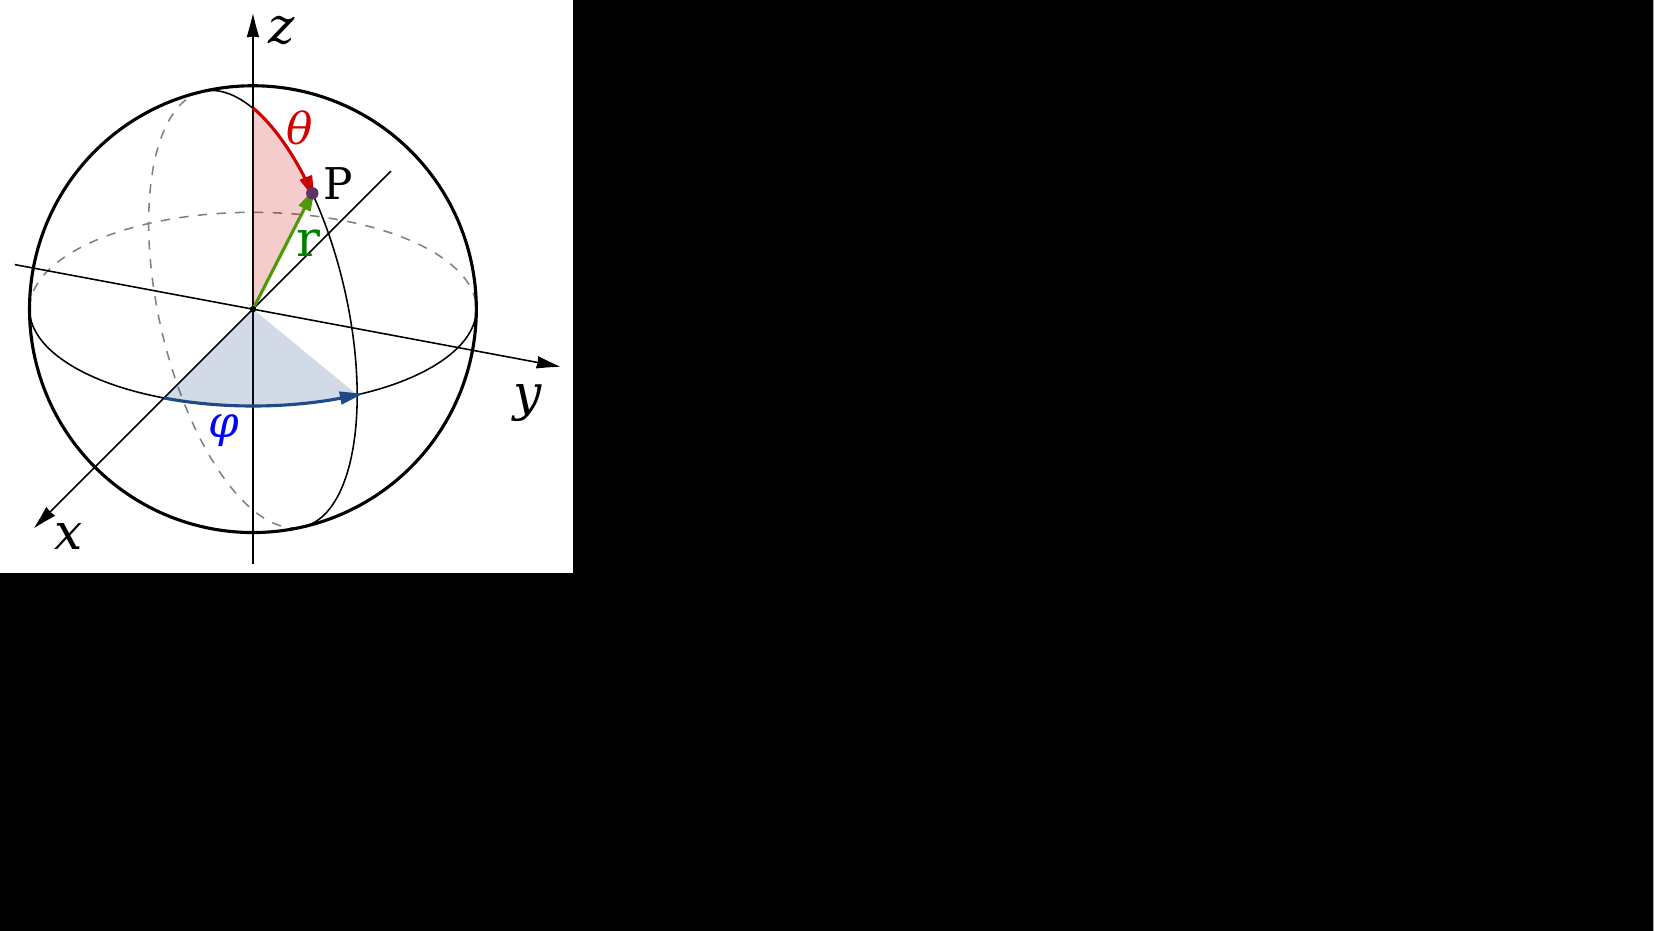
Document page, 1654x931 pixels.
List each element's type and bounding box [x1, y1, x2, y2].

text_box [0, 0, 1654, 931]
picture [2, 2, 567, 567]
